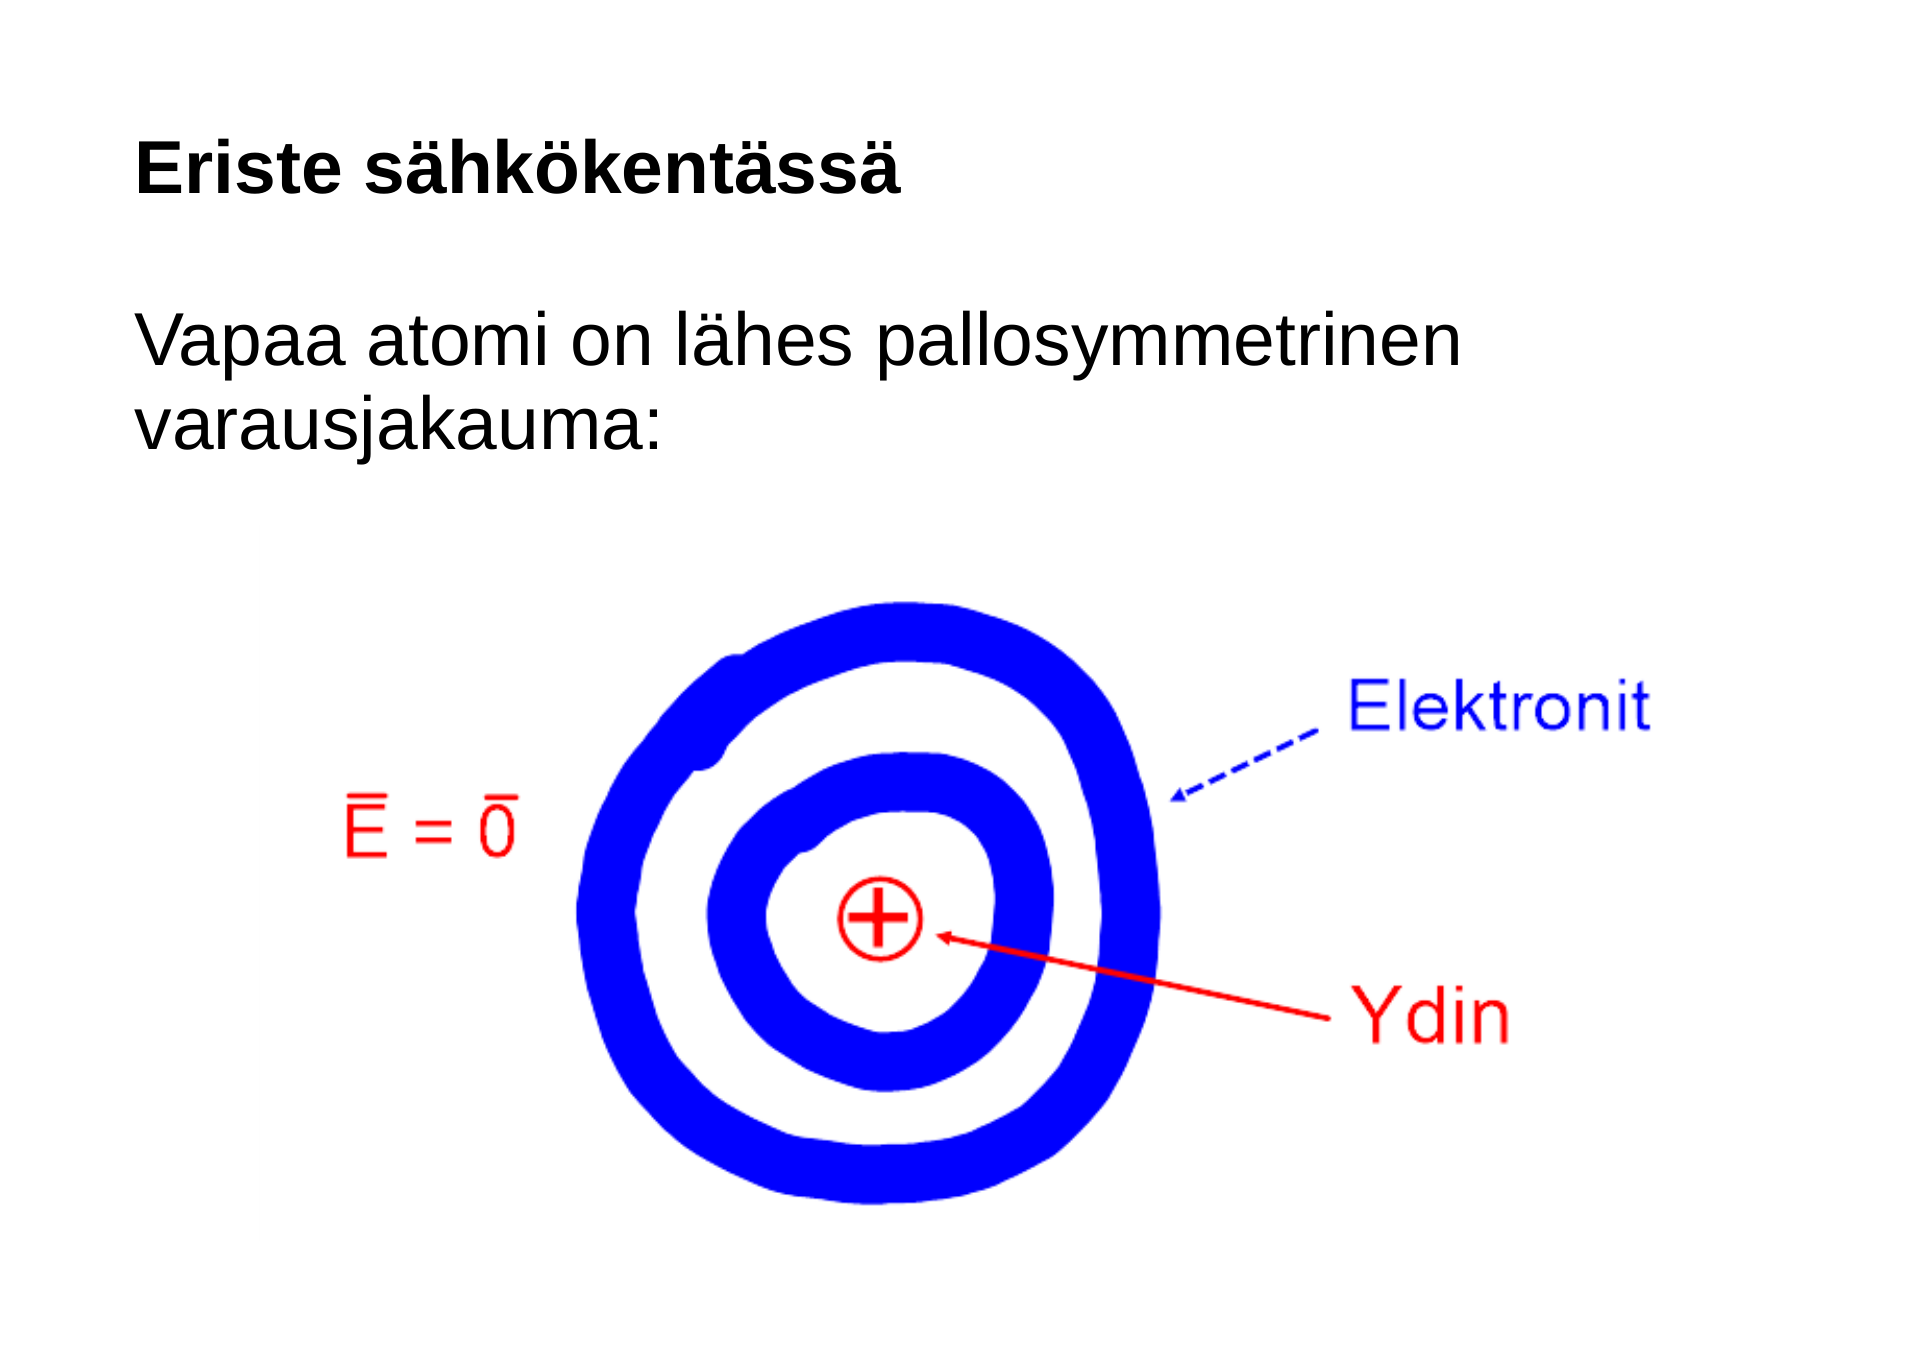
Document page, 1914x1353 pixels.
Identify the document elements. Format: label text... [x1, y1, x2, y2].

text_box Eriste sähkökentässä Vapaa atomi on lähes pallosymmetrinen varausjakauma: [119, 118, 1878, 473]
picture [258, 525, 1713, 1241]
